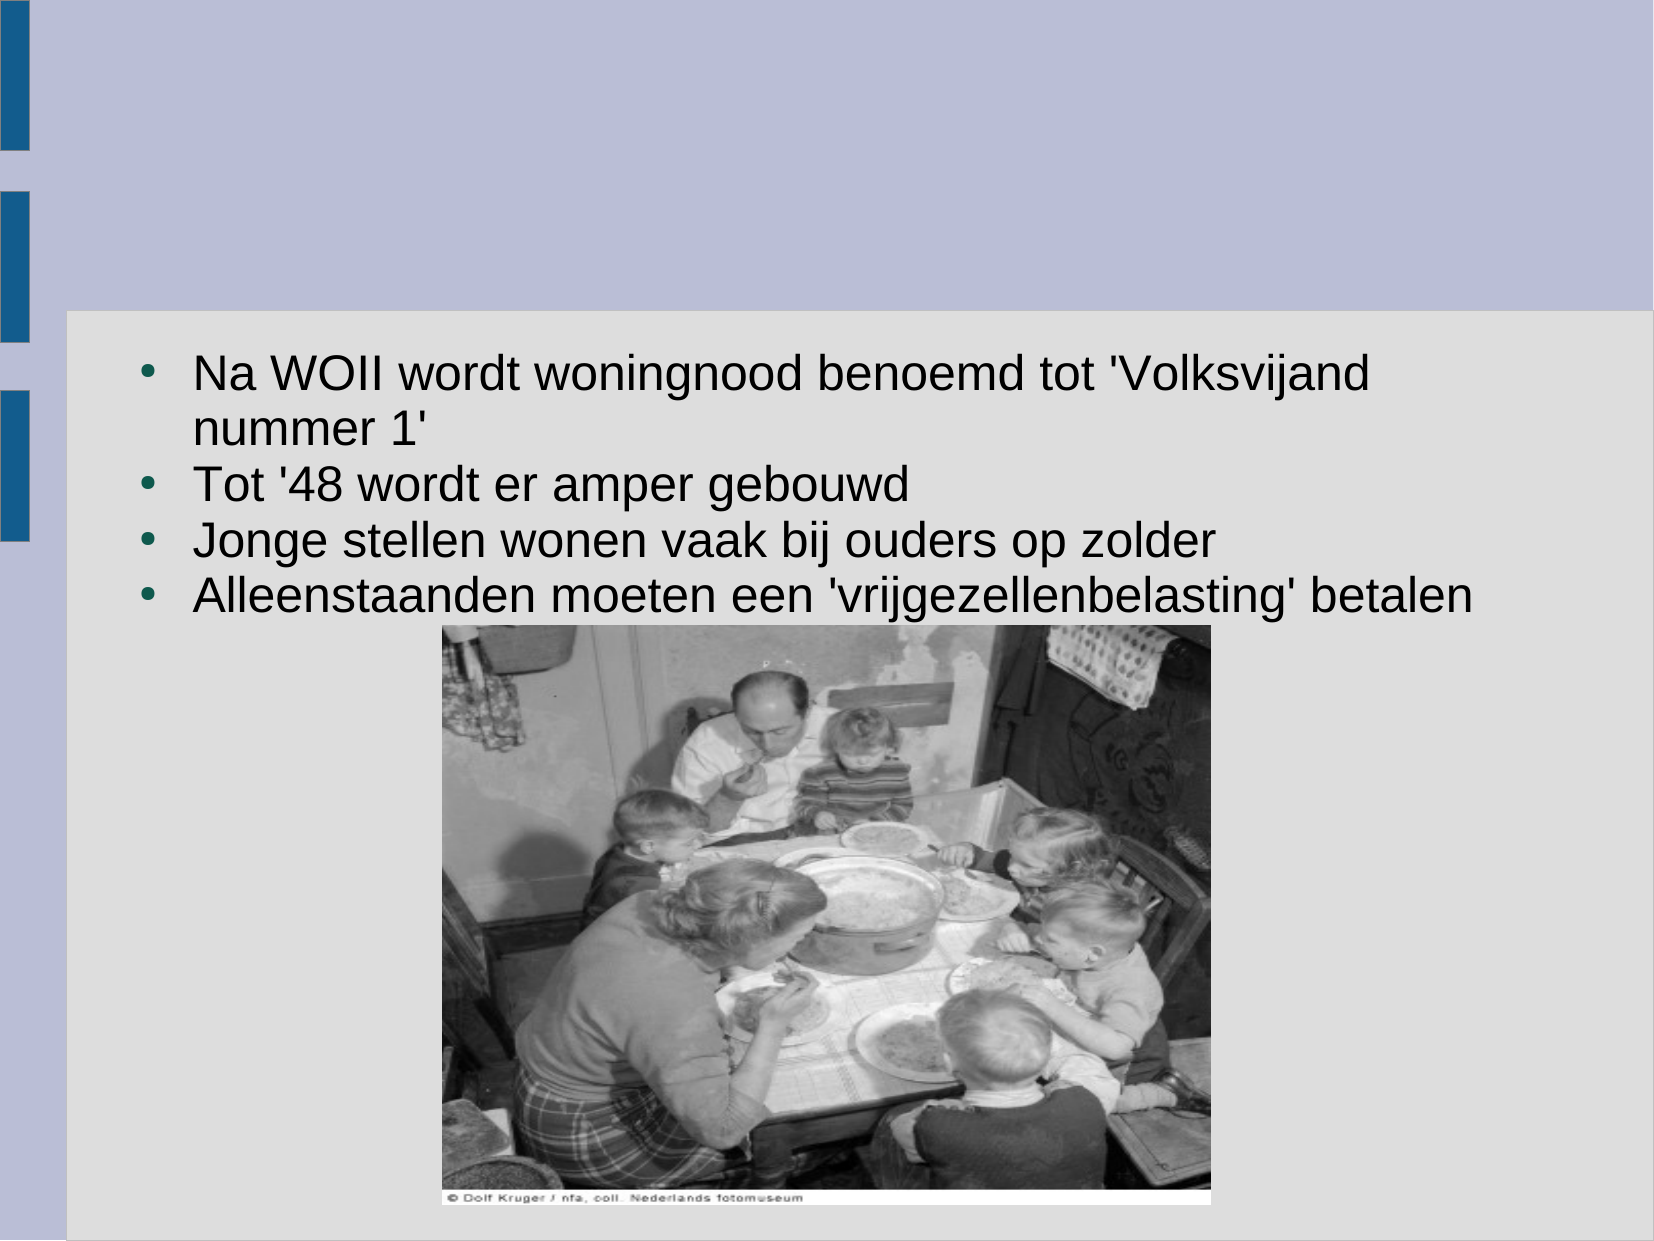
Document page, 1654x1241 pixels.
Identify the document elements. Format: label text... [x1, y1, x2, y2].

list Na WOII wordt woningnood benoemd tot 'Volksvijand nummer 1' Tot '48 wordt er amper gebouwd Jonge stellen wonen vaak bij ouders op zolder Alleenstaanden moeten een 'vrijgezellenbelasting' betalen [121, 344, 1534, 1127]
picture [442, 625, 1211, 1205]
